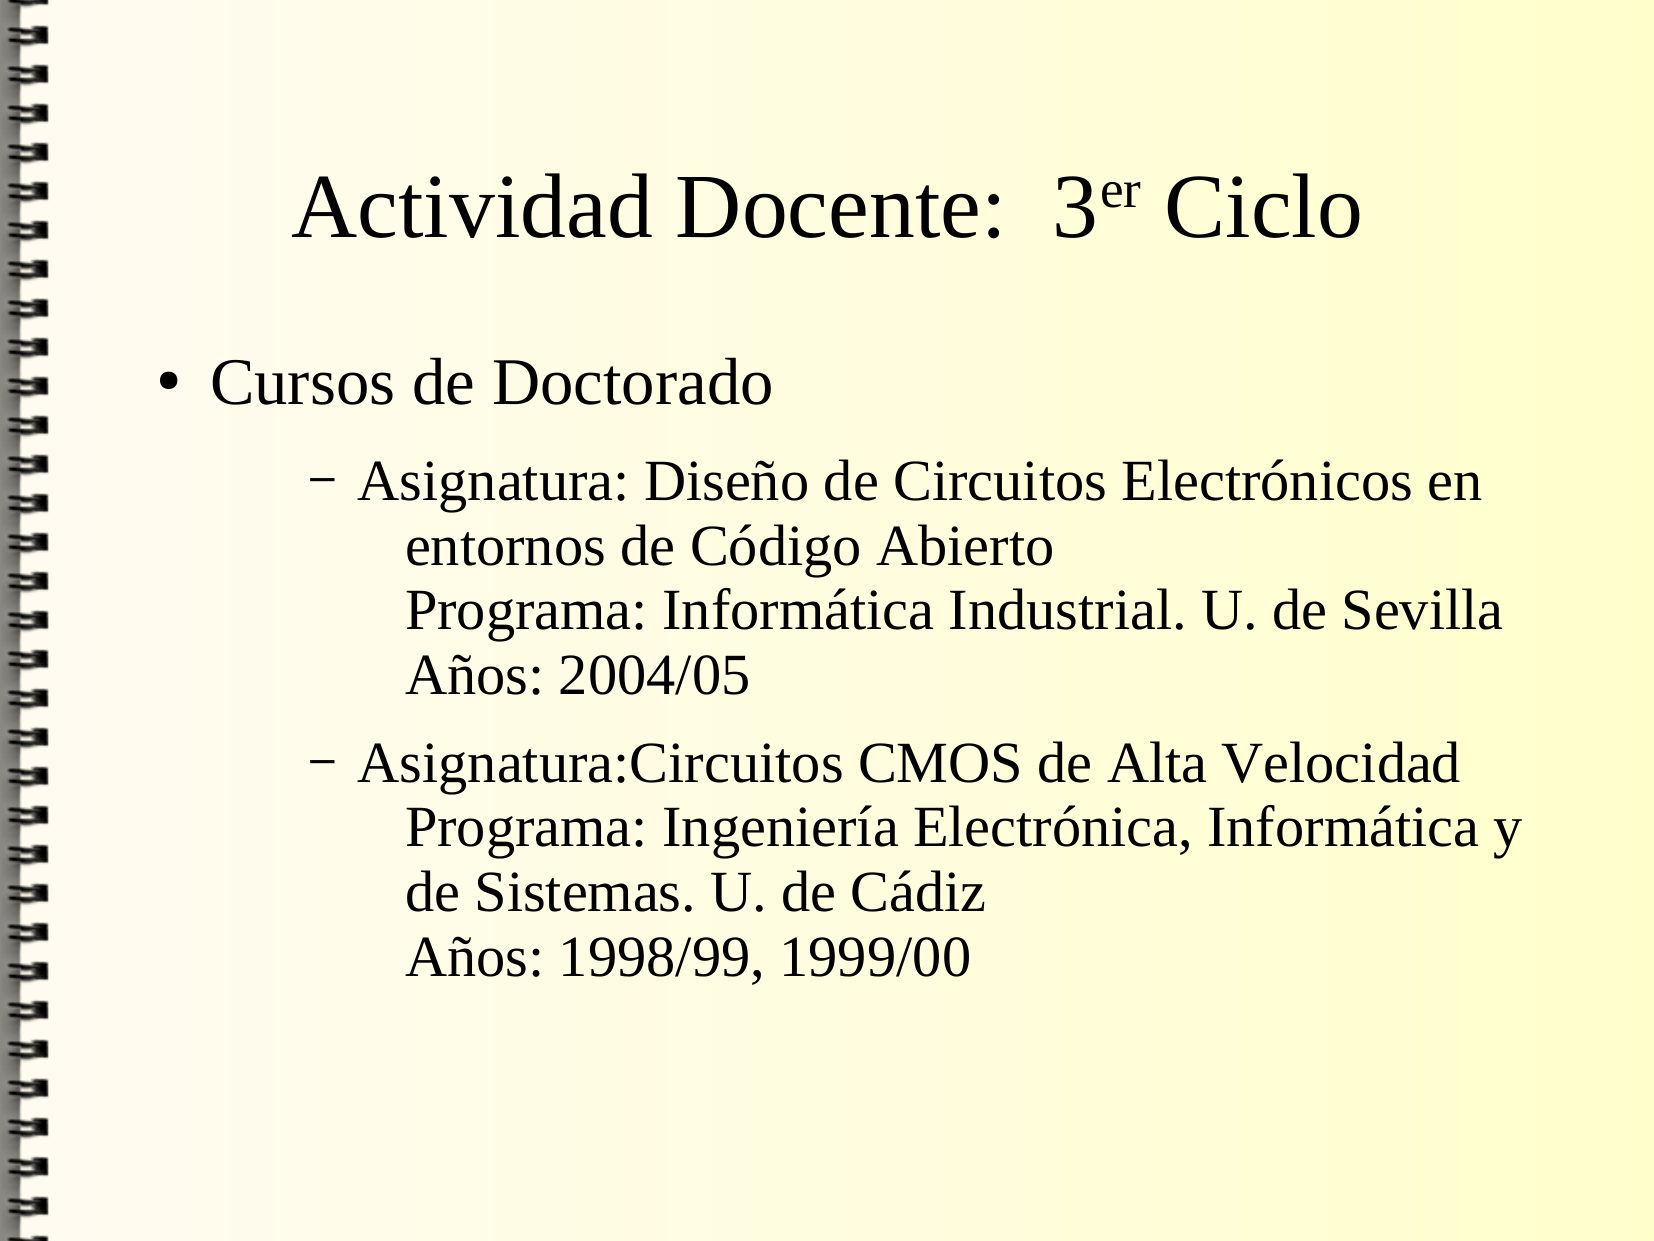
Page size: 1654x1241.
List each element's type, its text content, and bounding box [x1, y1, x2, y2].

picture [0, 0, 1654, 1241]
list Cursos de Doctorado Asignatura: Diseño de Circuitos Electrónicos en entornos de Código Abierto Programa: Informática Industrial. U. de Sevilla Años: 2004/05 Asignatura:Circuitos CMOS de Alta Velocidad Programa: Ingeniería Electrónica, Informática y de Sistemas. U. de Cádiz Años: 1998/99, 1999/00 [121, 345, 1534, 1127]
title Actividad Docente: 3er Ciclo [121, 103, 1534, 311]
